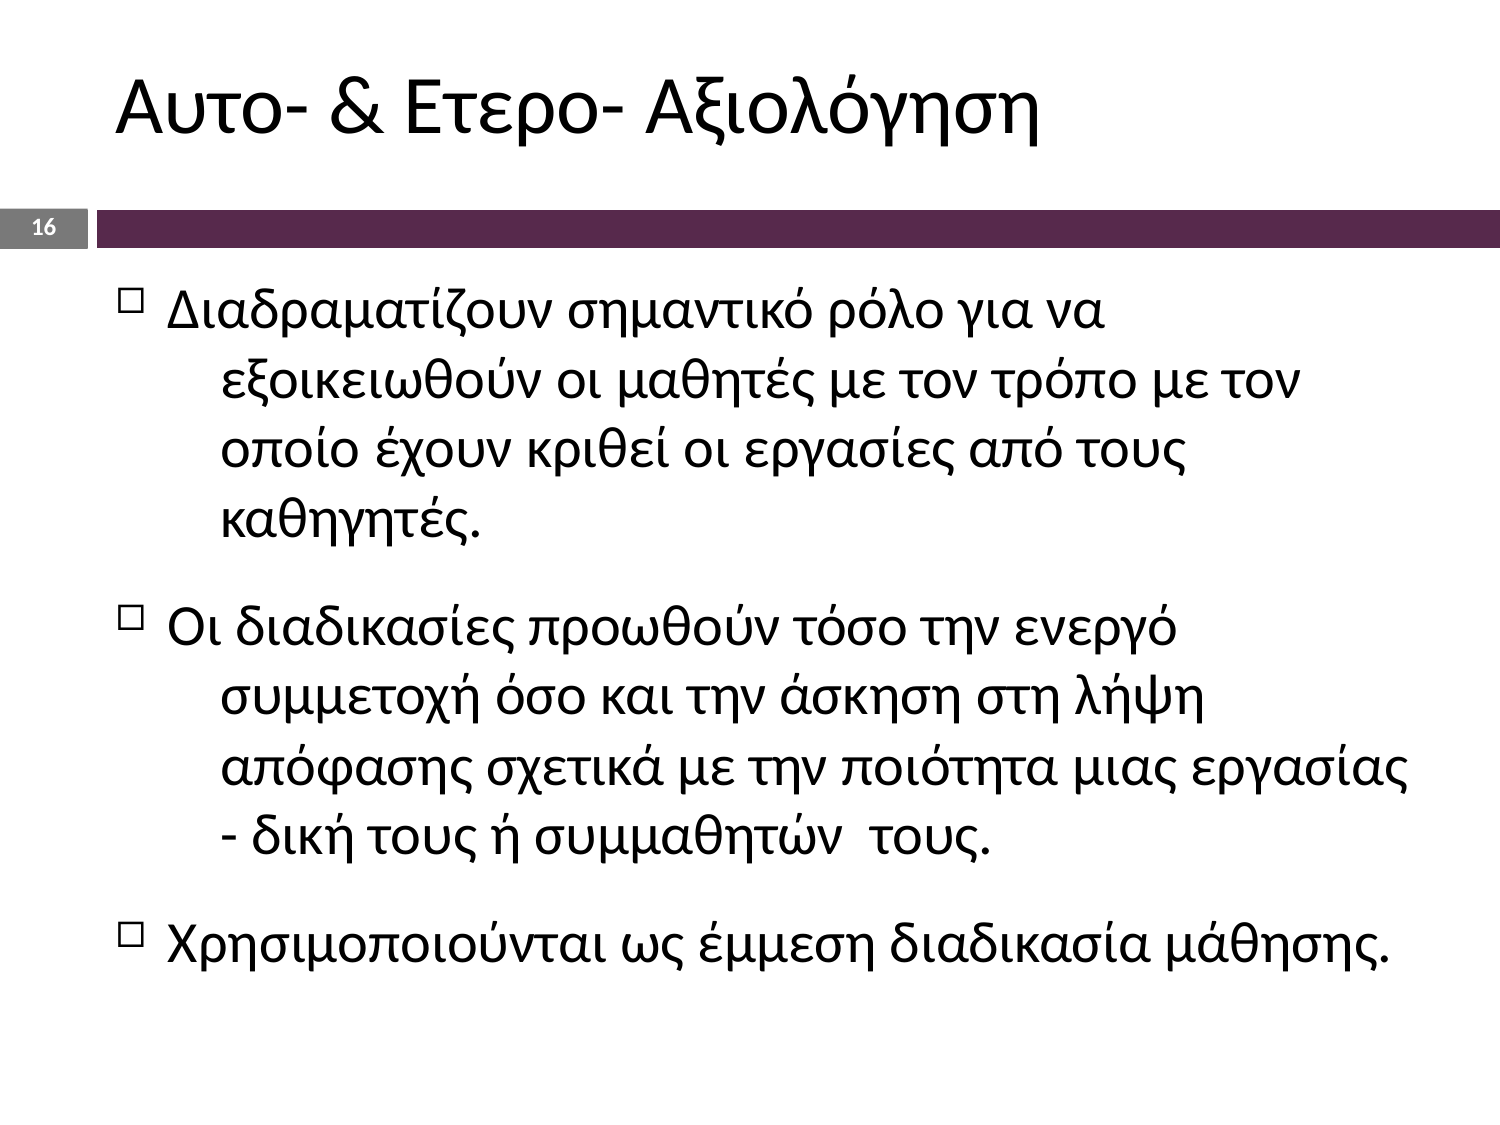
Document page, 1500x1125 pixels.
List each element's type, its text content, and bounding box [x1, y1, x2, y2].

title Αυτο- & Ετερο- Αξιολόγηση [100, 19, 1438, 182]
text_box 16 [0, 208, 88, 249]
list Διαδραματίζουν σημαντικό ρόλο για να εξοικειωθούν οι μαθητές με τον τρόπο με τον οποίο έχουν κριθεί οι εργασίες από τους καθηγητές. Οι διαδικασίες προωθούν τόσο την ενεργό συμμετοχή όσο και την άσκηση στη λήψη απόφασης σχετικά με την ποιότητα μιας εργασίας - δική τους ή συμμαθητών τους. Χρησιμοποιούνται ως έμμεση διαδικασία μάθησης. [100, 262, 1438, 1000]
